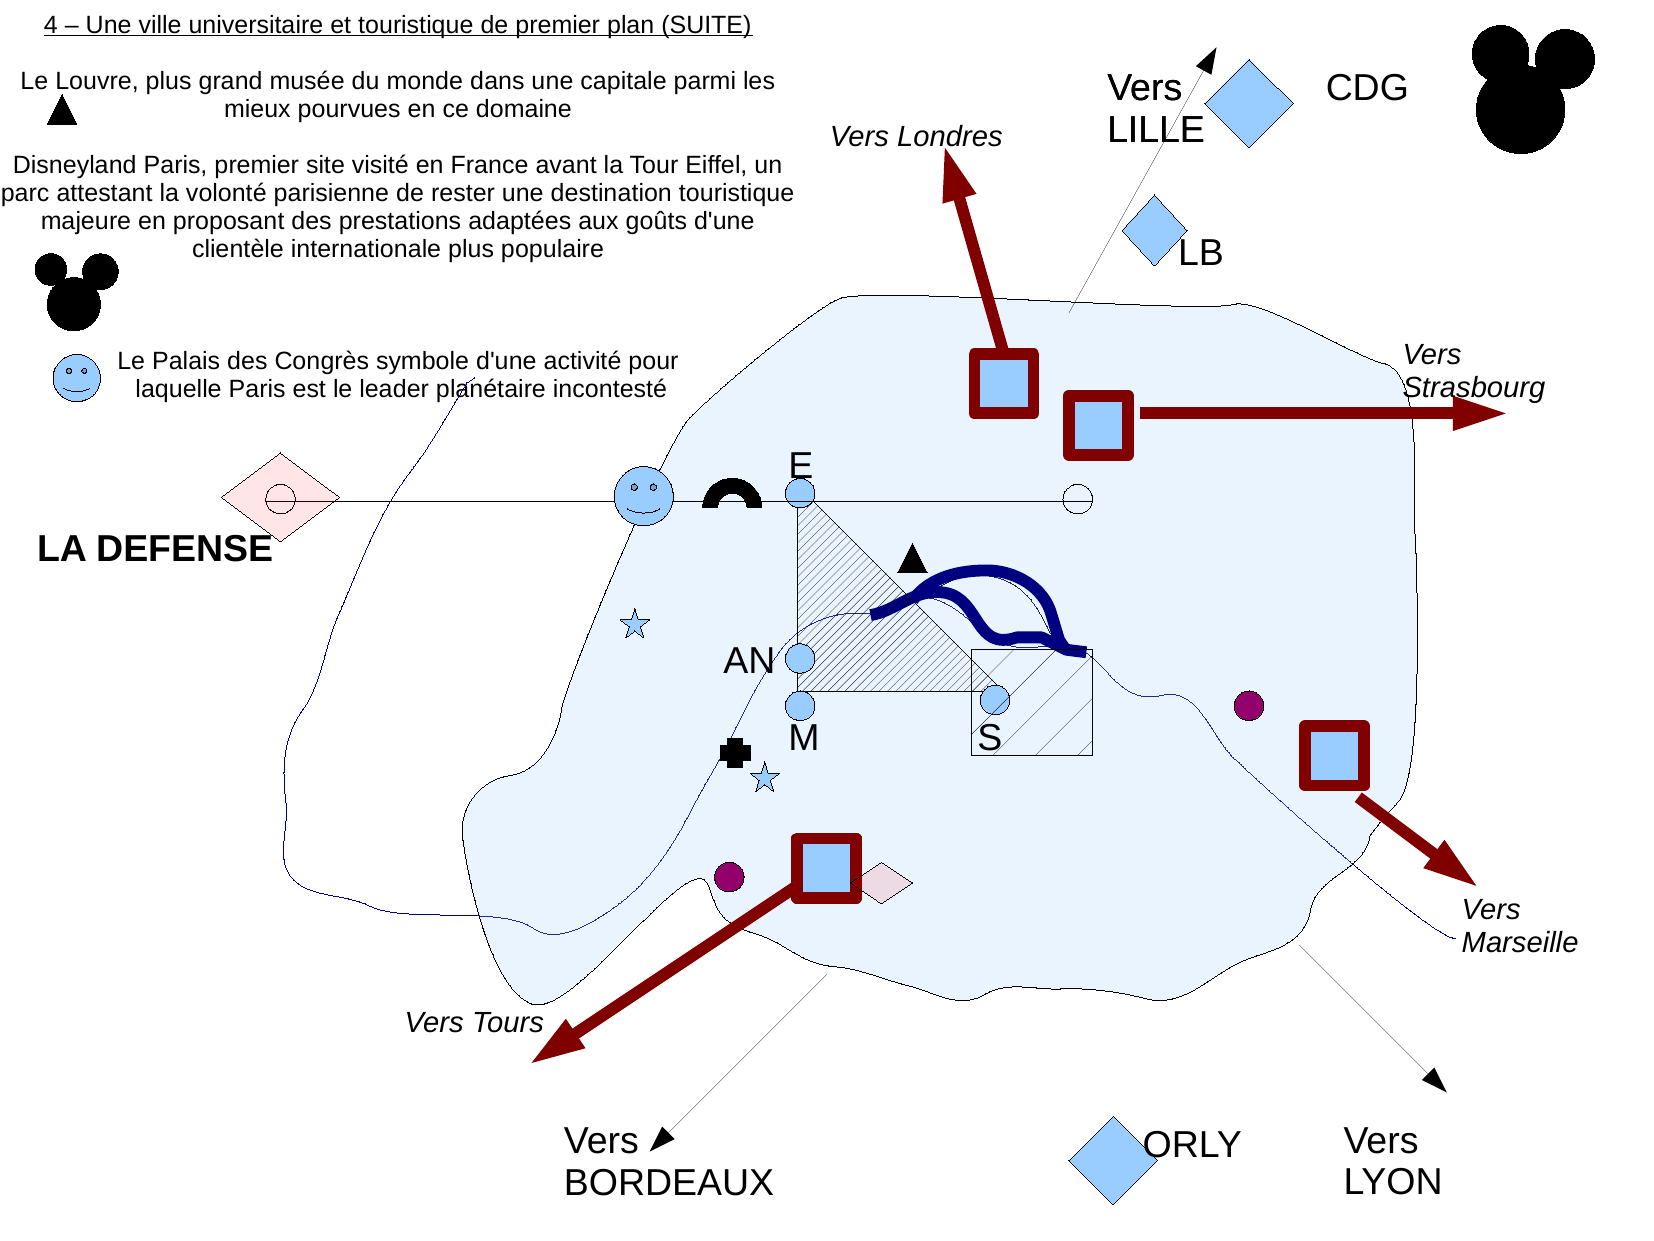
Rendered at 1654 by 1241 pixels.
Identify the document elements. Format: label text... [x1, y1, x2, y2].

text_box [1472, 25, 1595, 154]
text_box LB [1163, 224, 1371, 282]
text_box [53, 354, 101, 402]
text_box [35, 253, 119, 331]
text_box Vers BORDEAUX [549, 1111, 827, 1211]
text_box Vers LYON [1328, 1111, 1536, 1211]
text_box ORLY [1127, 1116, 1335, 1174]
text_box AN [708, 632, 916, 689]
text_box Vers Londres [814, 112, 1022, 160]
text_box S [981, 708, 1170, 766]
text_box CDG [1311, 59, 1487, 116]
text_box [221, 452, 340, 542]
text_box Vers Marseille [1446, 885, 1654, 966]
text_box Vers LILLE [1092, 59, 1300, 159]
text_box Vers Strasbourg [1387, 330, 1595, 411]
text_box M [773, 708, 981, 766]
text_box [1068, 1116, 1144, 1205]
title 4 – Une ville universitaire et touristique de premier plan (SUITE) Le Louvre, plus grand musée du monde dans une capitale parmi les mieux pourvues en ce domaine Disneyland Paris, premier site visité en France avant la Tour Eiffel, un parc attestant la volonté parisienne de rester une destination touristique majeure en proposant des prestations adaptées aux goûts d'une clientèle internationale plus populaire Le Palais des Congrès symbole d'une activité pour laquelle Paris est le leader planétaire incontesté [0, 0, 798, 443]
text_box [47, 94, 77, 125]
text_box [1122, 194, 1182, 266]
text_box LA DEFENSE [11, 519, 337, 578]
text_box Vers Tours [389, 998, 597, 1046]
text_box E [773, 437, 981, 494]
text_box [462, 295, 1418, 1001]
